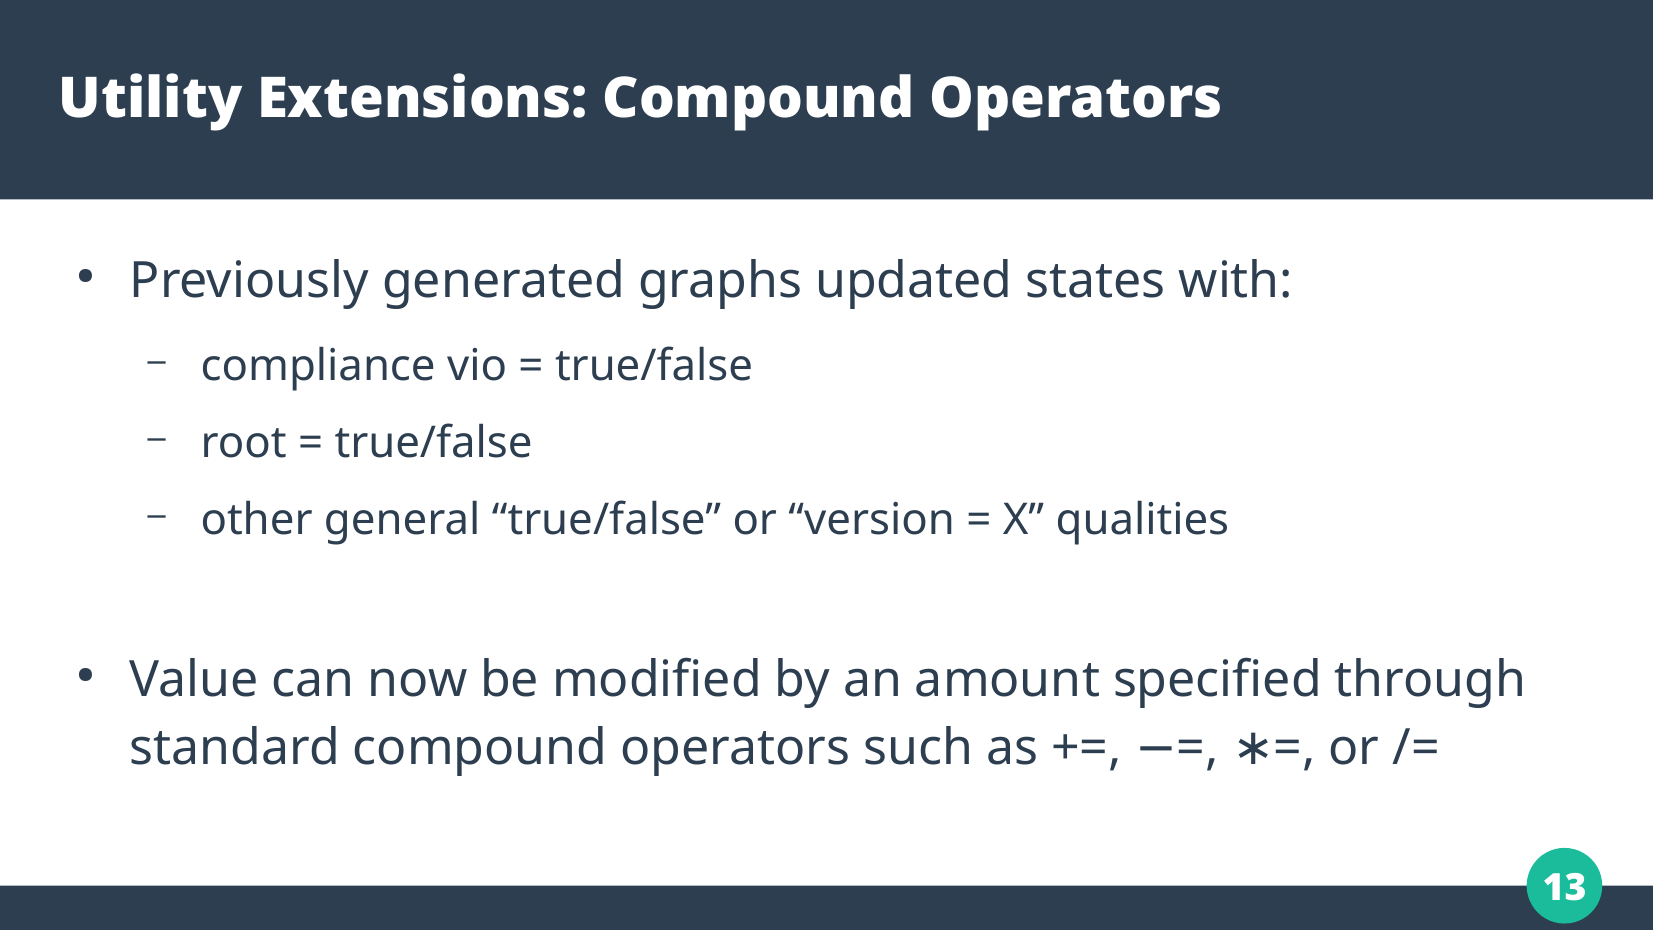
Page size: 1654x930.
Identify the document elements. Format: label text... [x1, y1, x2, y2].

title Utility Extensions: Compound Operators [58, 36, 1594, 156]
list Previously generated graphs updated states with: compliance vio = true/false root = true/false other general “true/false” or “version = X” qualities Value can now be modified by an amount specified through standard compound operators such as +=, −=, ∗=, or /= [58, 243, 1594, 864]
